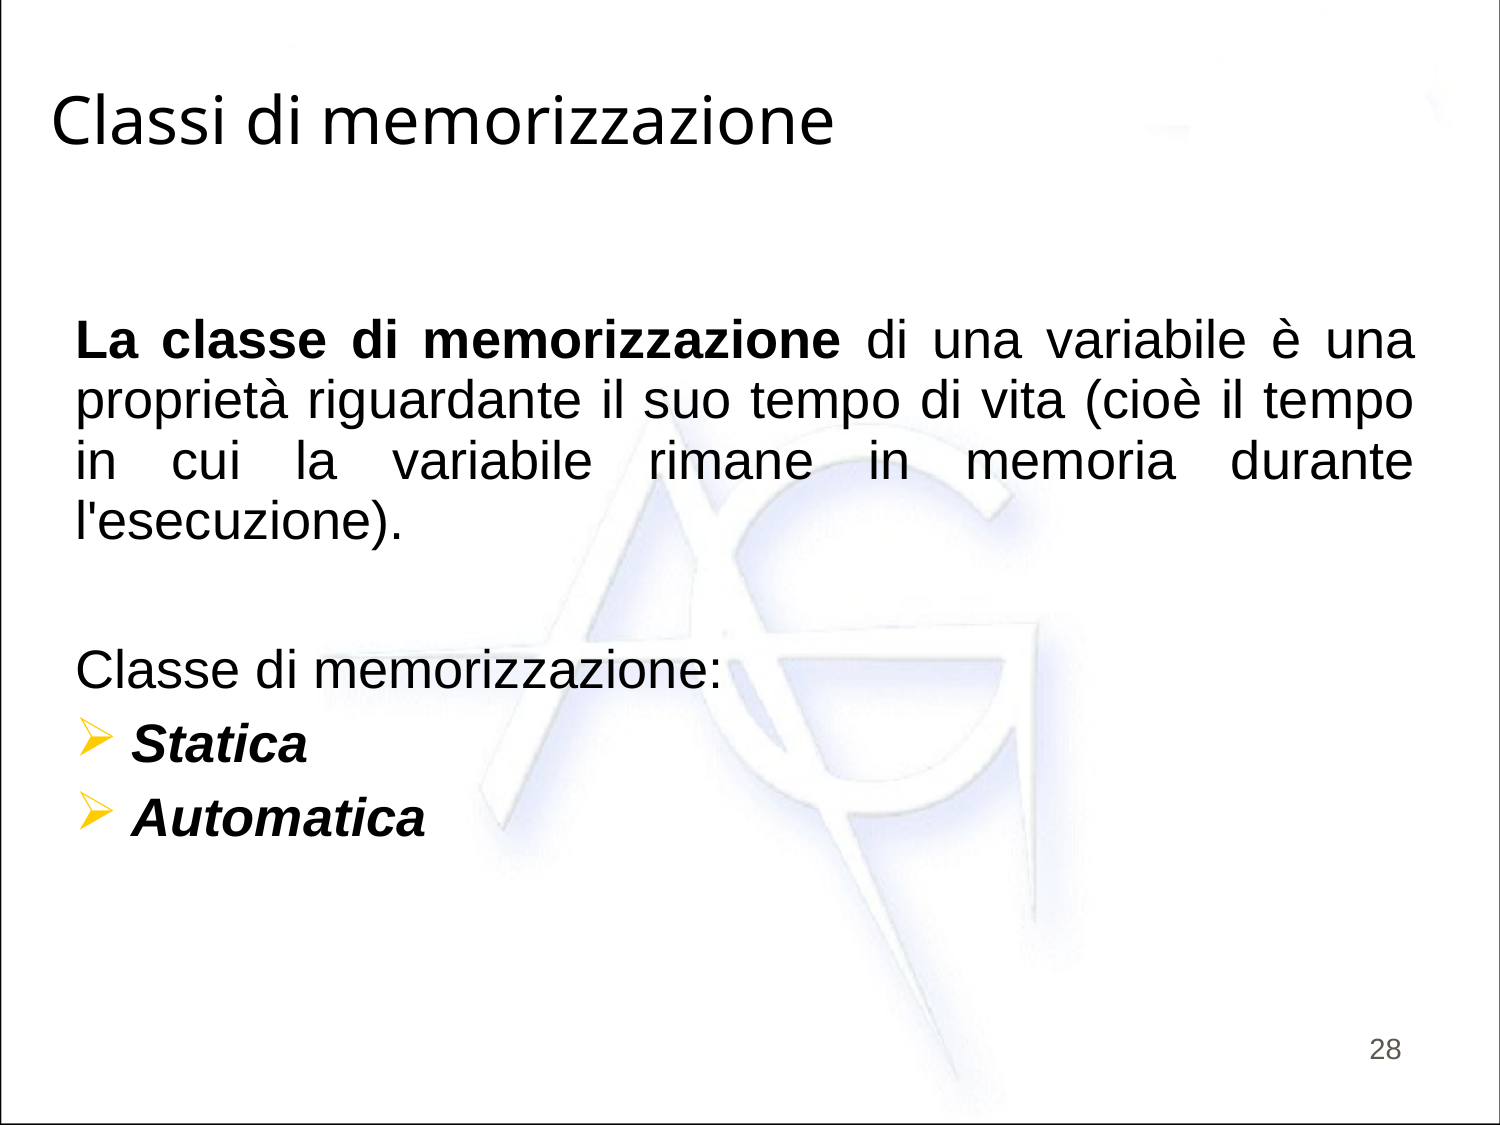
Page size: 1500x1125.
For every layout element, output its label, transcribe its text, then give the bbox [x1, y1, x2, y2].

title Classi di memorizzazione [49, 7, 1438, 231]
picture [0, 0, 1500, 1125]
list La classe di memorizzazione di una variabile è una proprietà riguardante il suo tempo di vita (cioè il tempo in cui la variabile rimane in memoria durante l'esecuzione). Classe di memorizzazione: Statica Automatica [74, 309, 1417, 1038]
